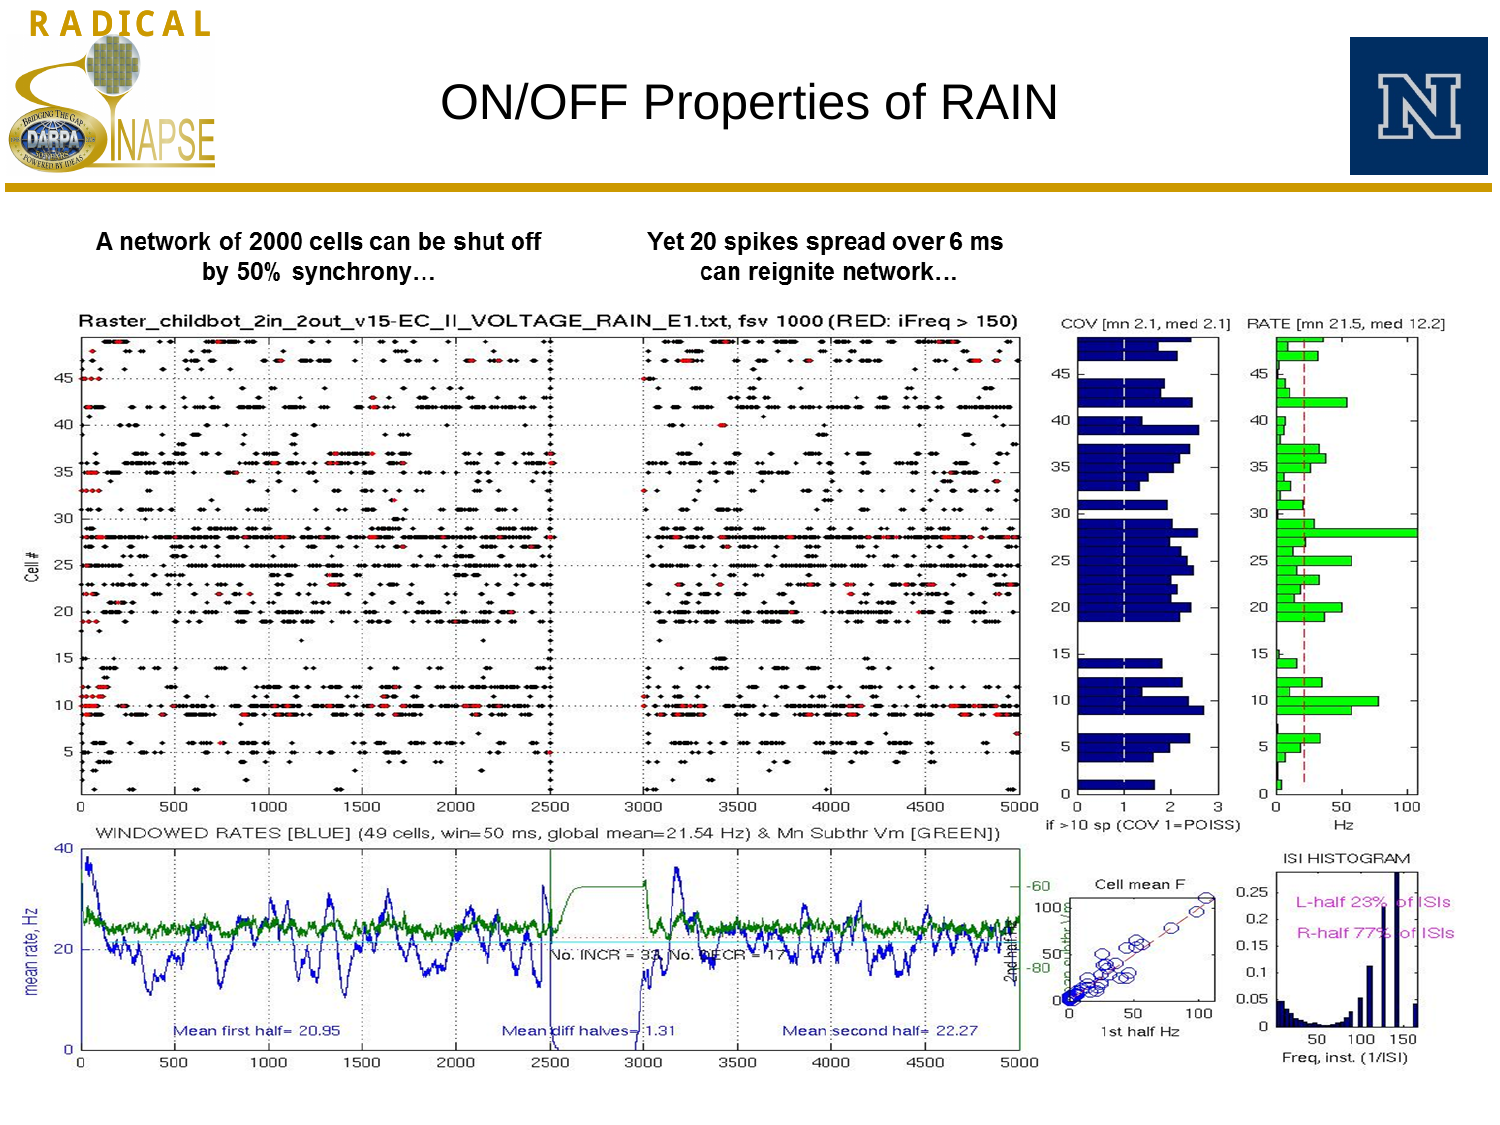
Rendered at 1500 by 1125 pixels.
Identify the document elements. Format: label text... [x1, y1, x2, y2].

picture [22, 217, 1475, 1082]
text_box ON/OFF Properties of RAIN [212, 62, 1288, 150]
picture [1350, 37, 1488, 175]
